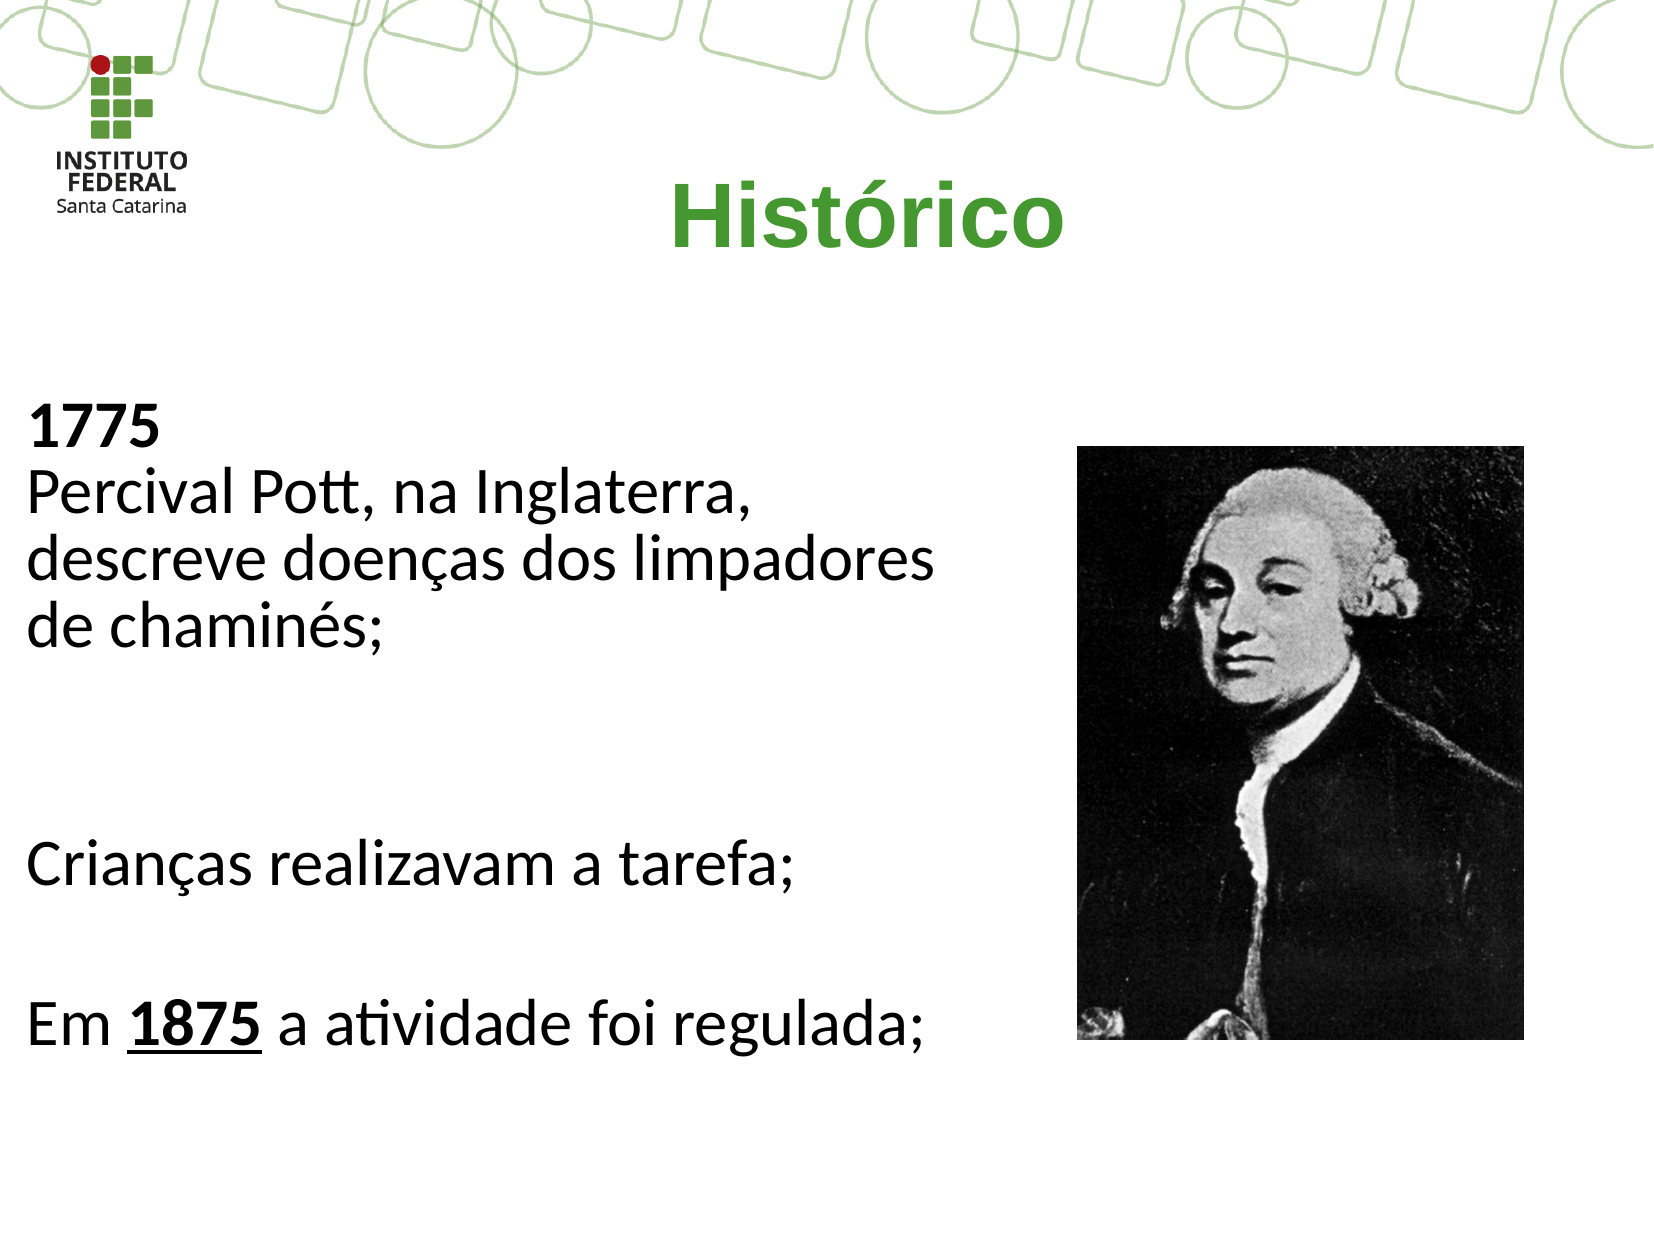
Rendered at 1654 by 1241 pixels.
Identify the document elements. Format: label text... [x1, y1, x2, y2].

picture [0, 0, 1654, 1169]
text_box [107, 330, 1501, 839]
text_box Crianças realizavam a tarefa; Em 1875 a atividade foi regulada; [11, 748, 969, 1134]
title Histórico [212, 111, 1524, 319]
text_box 1775 Percival Pott, na Inglaterra, descreve doenças dos limpadores de chaminés; [11, 389, 993, 738]
